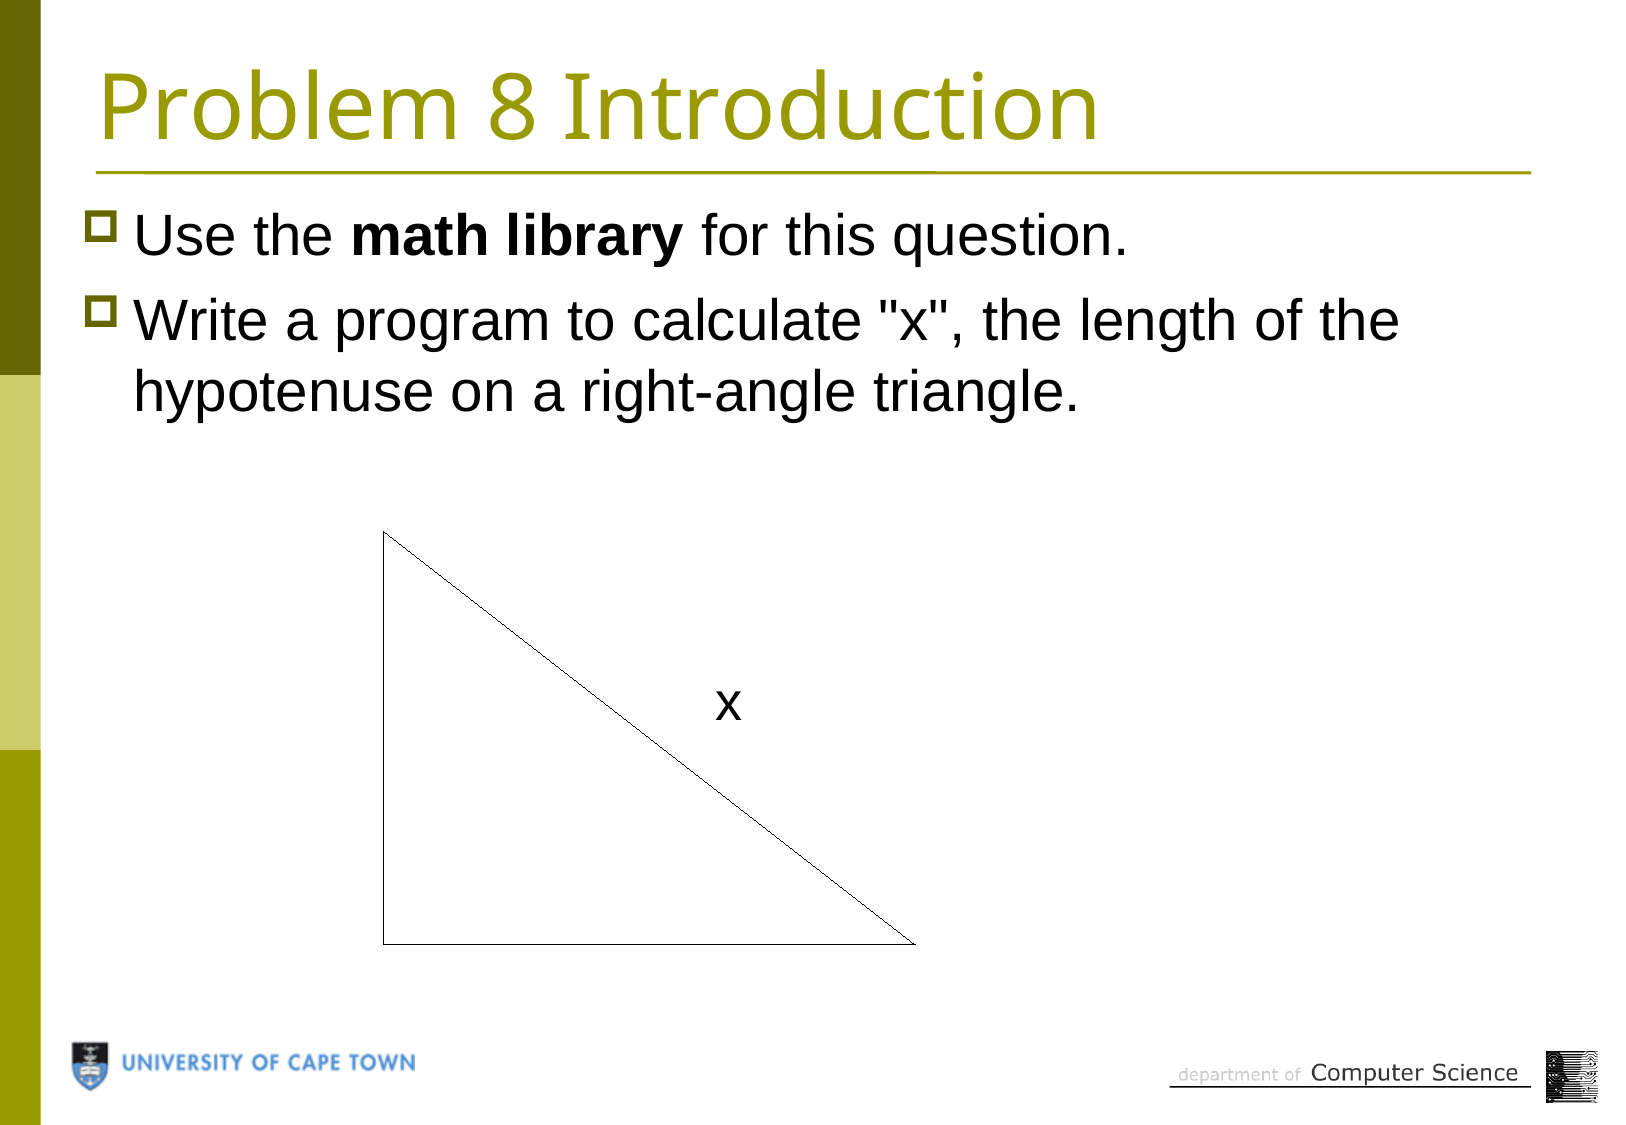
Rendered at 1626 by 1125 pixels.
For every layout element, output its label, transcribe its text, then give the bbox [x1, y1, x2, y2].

title Problem 8 Introduction [81, 37, 1543, 180]
picture [1546, 1051, 1598, 1103]
picture [1169, 1043, 1532, 1091]
text_box x [700, 673, 768, 739]
text_box Use the math library for this question. Write a program to calculate "x", the length of the hypotenuse on a right-angle triangle. [81, 196, 1543, 621]
picture [61, 1024, 415, 1103]
